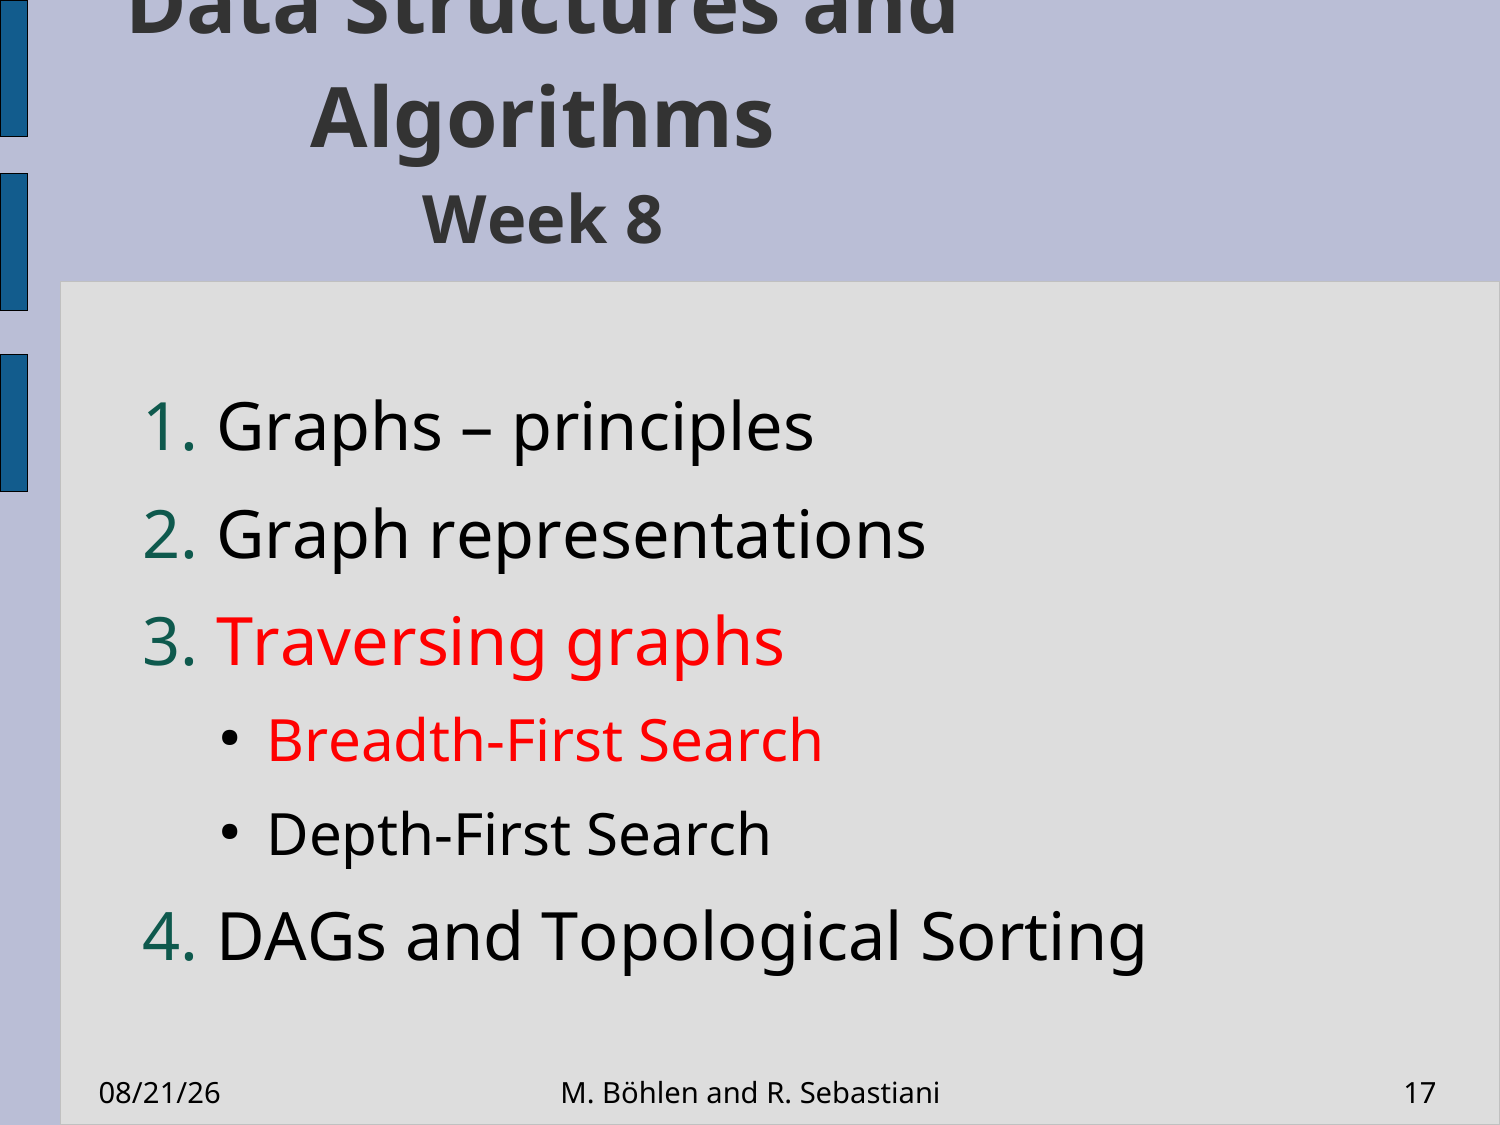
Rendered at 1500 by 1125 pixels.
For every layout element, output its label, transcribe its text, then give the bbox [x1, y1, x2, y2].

list Graphs – principles Graph representations Traversing graphs Breadth-First Search Depth-First Search DAGs and Topological Sorting [110, 371, 1392, 1008]
title Data Structures and Algorithms Week 8 [110, 67, 1392, 271]
